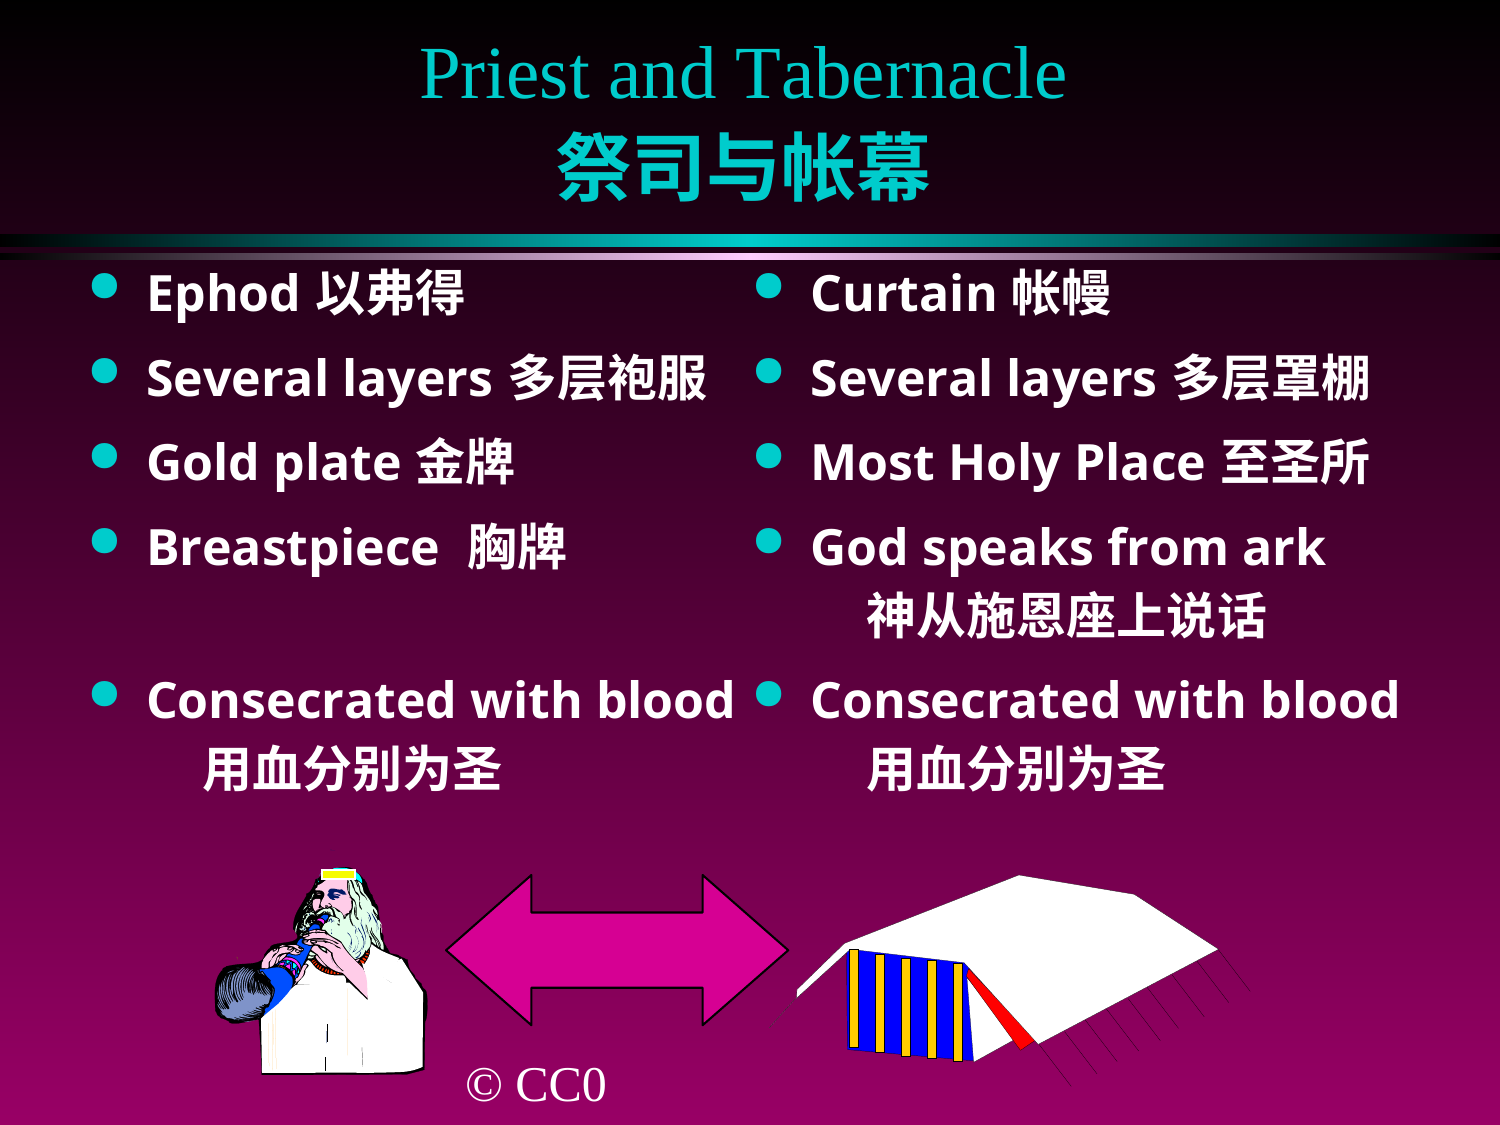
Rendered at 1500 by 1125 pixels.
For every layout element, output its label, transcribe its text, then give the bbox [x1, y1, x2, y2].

list Curtain帐幔 Several layers多层罩棚 Most Holy Place至圣所 God speaks from ark 神从施恩座上说话 Consecrated with blood 用血分别为圣 [756, 249, 1472, 926]
list Ephod以弗得 Several layers多层袍服 Gold plate金牌 Breastpiece 胸牌 Consecrated with blood 用血分别为圣 [75, 249, 756, 926]
title Priest and Tabernacle 祭司与帐幕 [99, 37, 1388, 225]
picture [769, 875, 1251, 1087]
chart [212, 849, 428, 1075]
text_box [446, 875, 789, 1026]
text_box [321, 870, 356, 880]
text_box © CC0 [450, 1049, 826, 1120]
